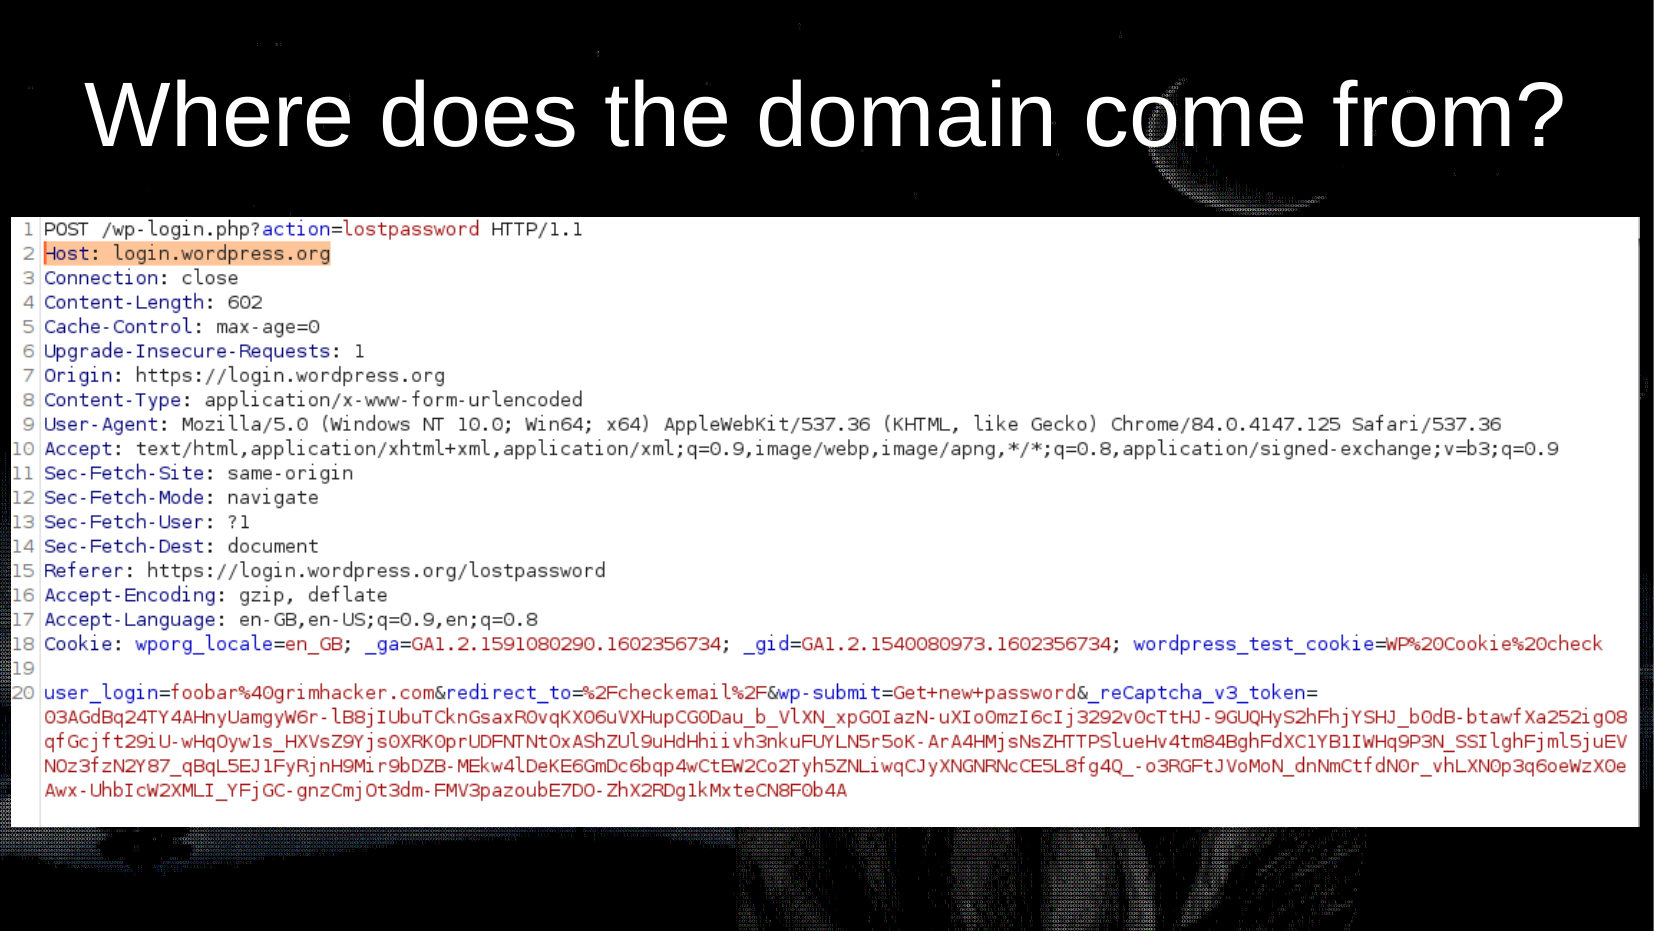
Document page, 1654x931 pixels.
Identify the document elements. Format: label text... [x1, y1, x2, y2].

title Where does the domain come from? [82, 37, 1571, 193]
picture [0, 0, 1654, 931]
